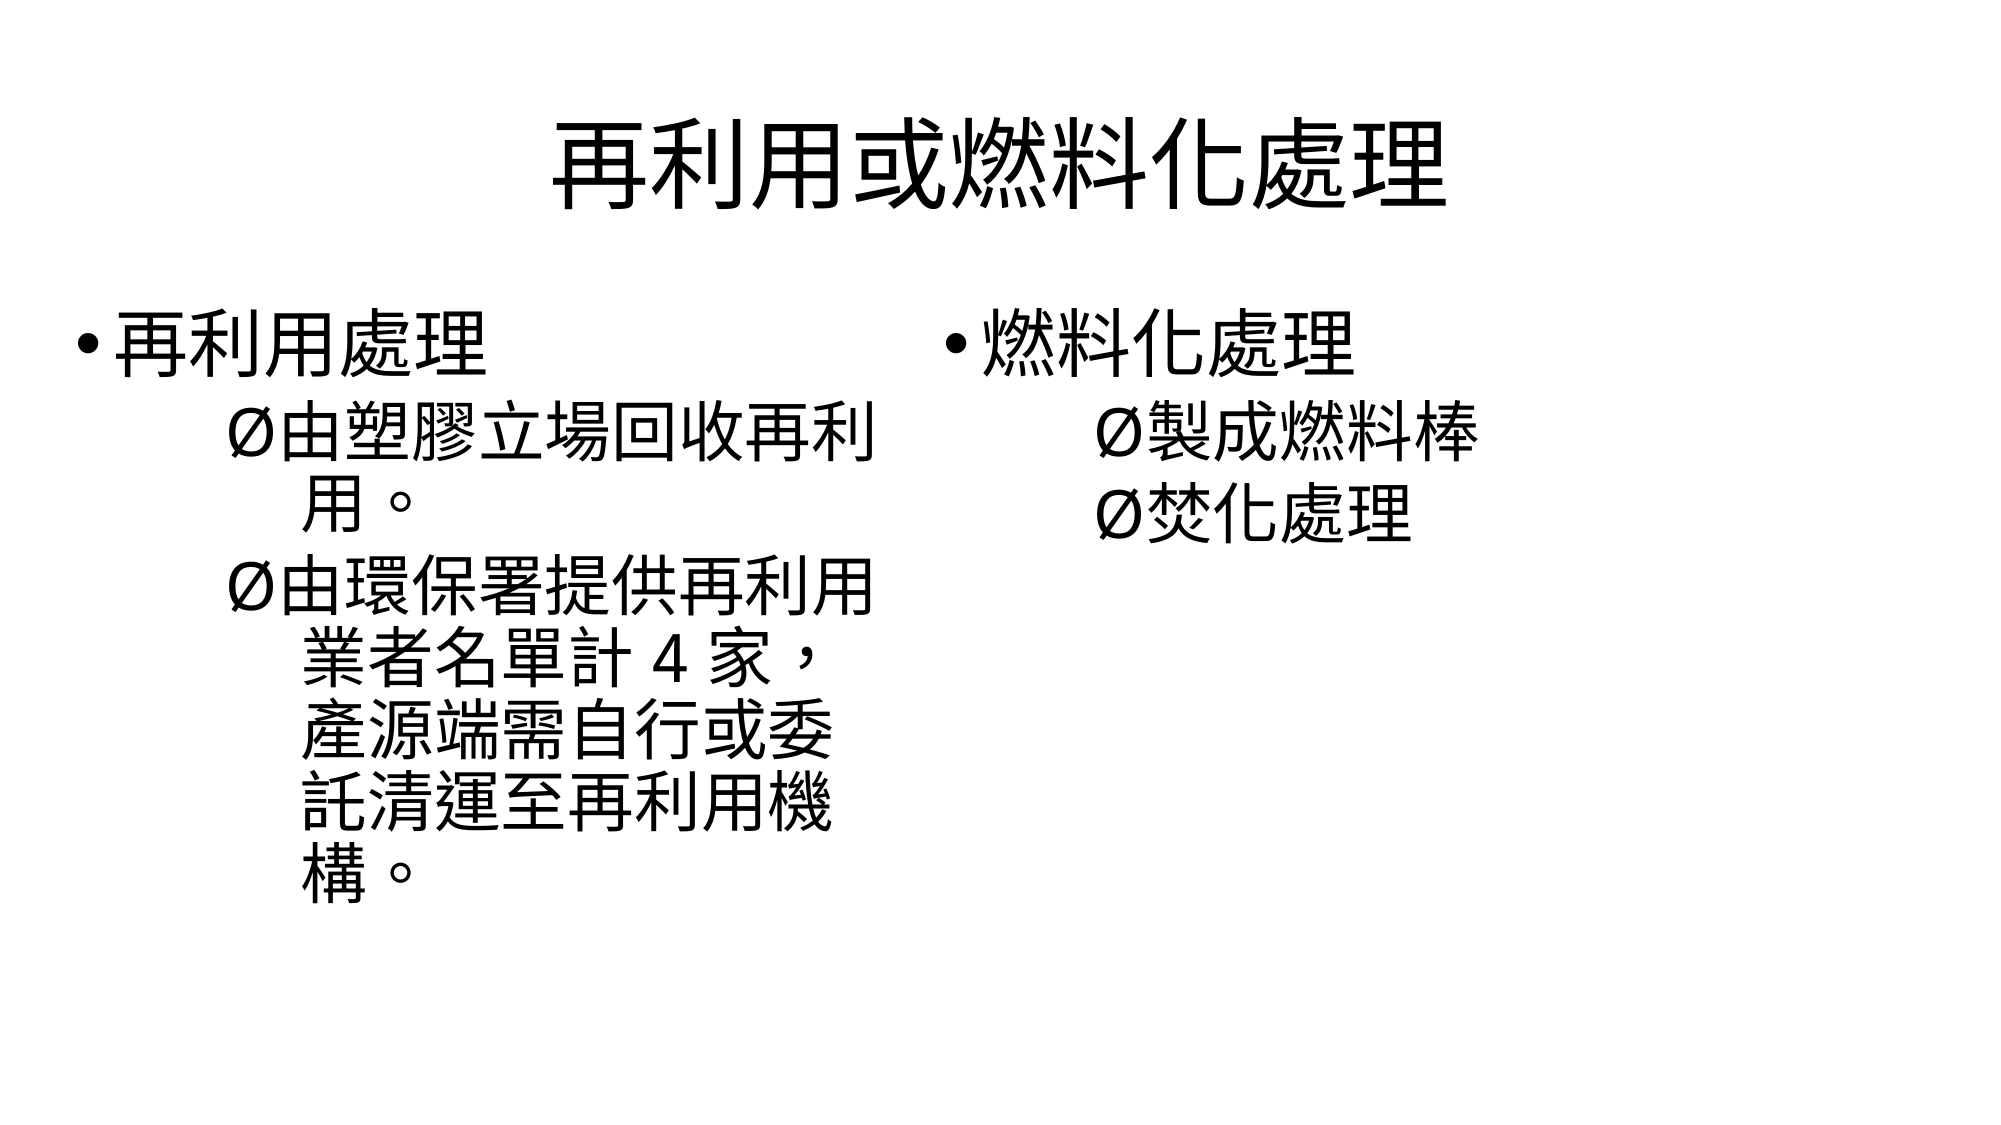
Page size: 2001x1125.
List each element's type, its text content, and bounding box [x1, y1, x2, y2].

list 燃料化處理 製成燃料棒 焚化處理 [928, 299, 1779, 1014]
list 再利用處理 由塑膠立場回收再利用。 由環保署提供再利用業者名單計4家，產源端需自行或委託清運至再利用機構。 [60, 299, 911, 1014]
title 再利用或燃料化處理 [137, 59, 1863, 278]
